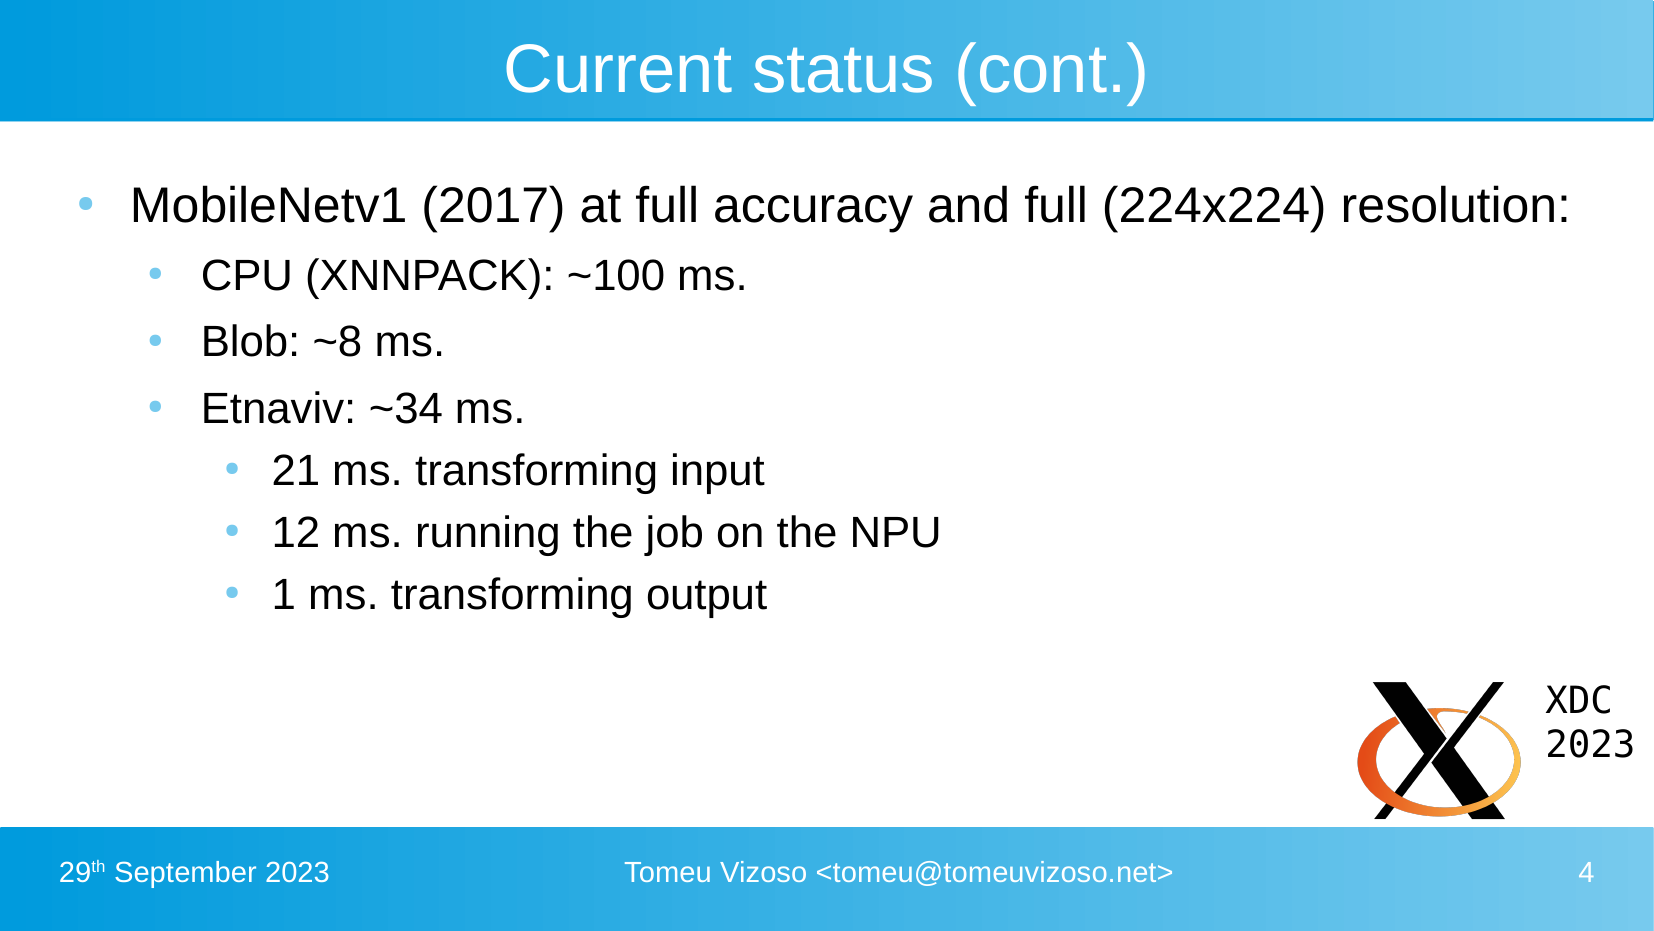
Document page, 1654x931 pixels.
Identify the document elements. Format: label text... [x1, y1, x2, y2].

picture [1342, 768, 1536, 828]
list MobileNetv1 (2017) at full accuracy and full (224x224) resolution: CPU (XNNPACK): ~100 ms. Blob: ~8 ms. Etnaviv: ~34 ms. 21 ms. transforming input 12 ms. running the job on the NPU 1 ms. transforming output [59, 177, 1595, 768]
title Current status (cont.) [59, 29, 1595, 108]
